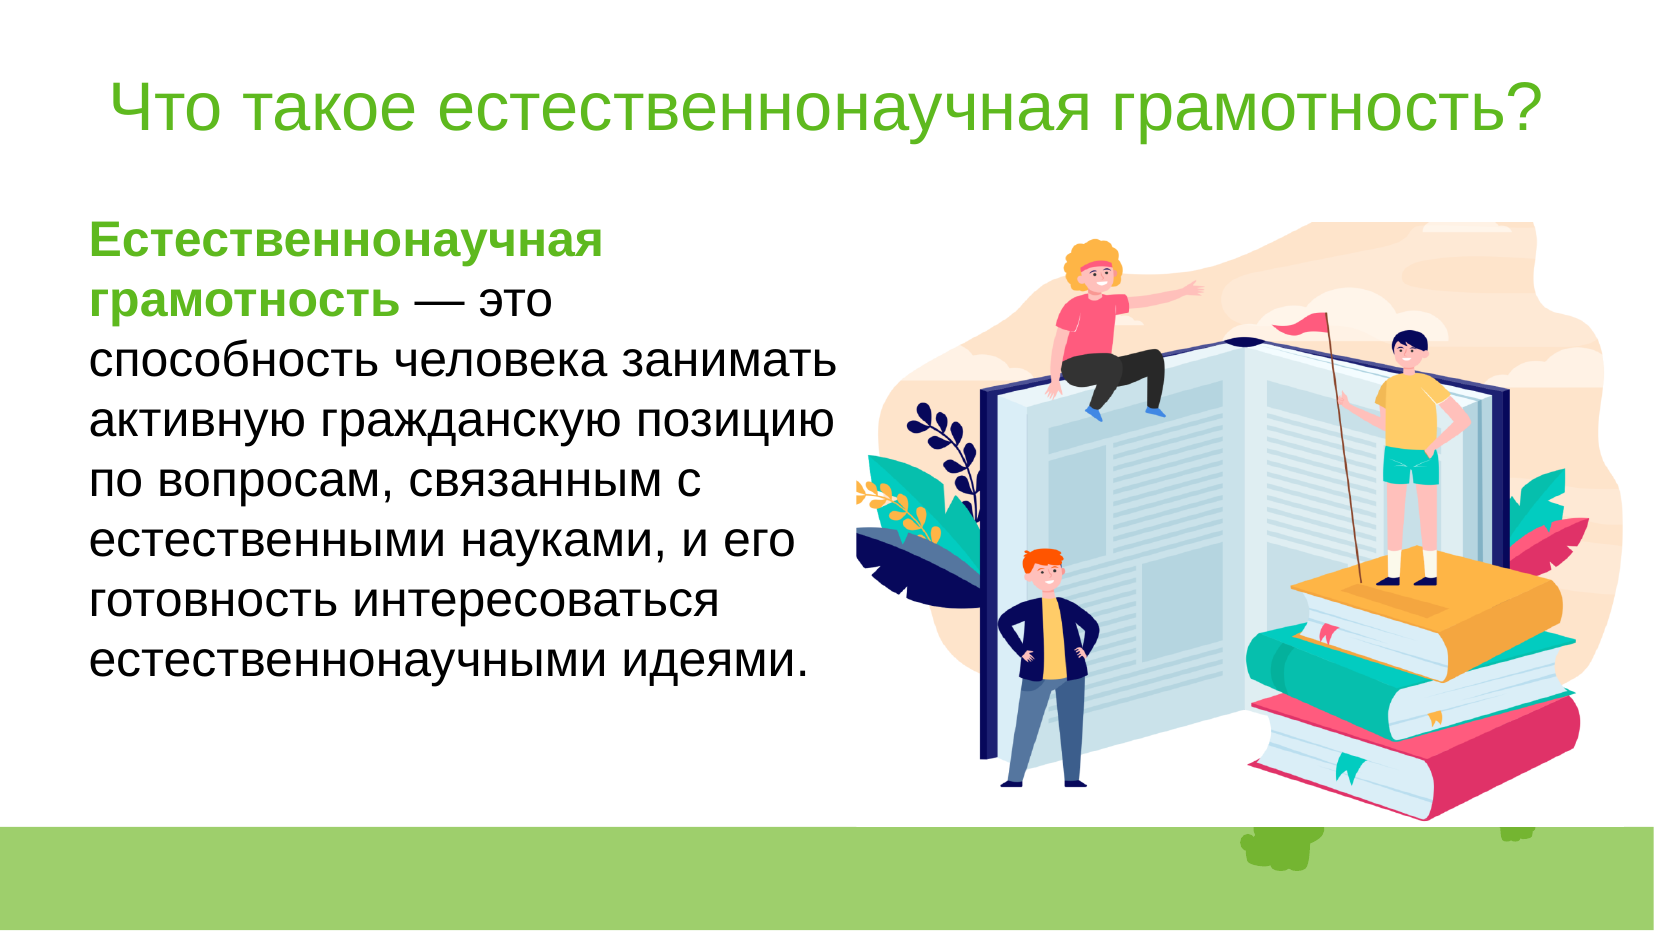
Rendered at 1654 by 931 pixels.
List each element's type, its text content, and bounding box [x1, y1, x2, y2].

title Что такое естественнонаучная грамотность? [88, 29, 1565, 178]
picture [856, 222, 1624, 827]
list Естественнонаучная грамотность — это способность человека занимать активную гражданскую позицию по вопросам, связанным с естественными науками, и его готовность интересоваться естественнонаучными идеями. [88, 206, 857, 798]
